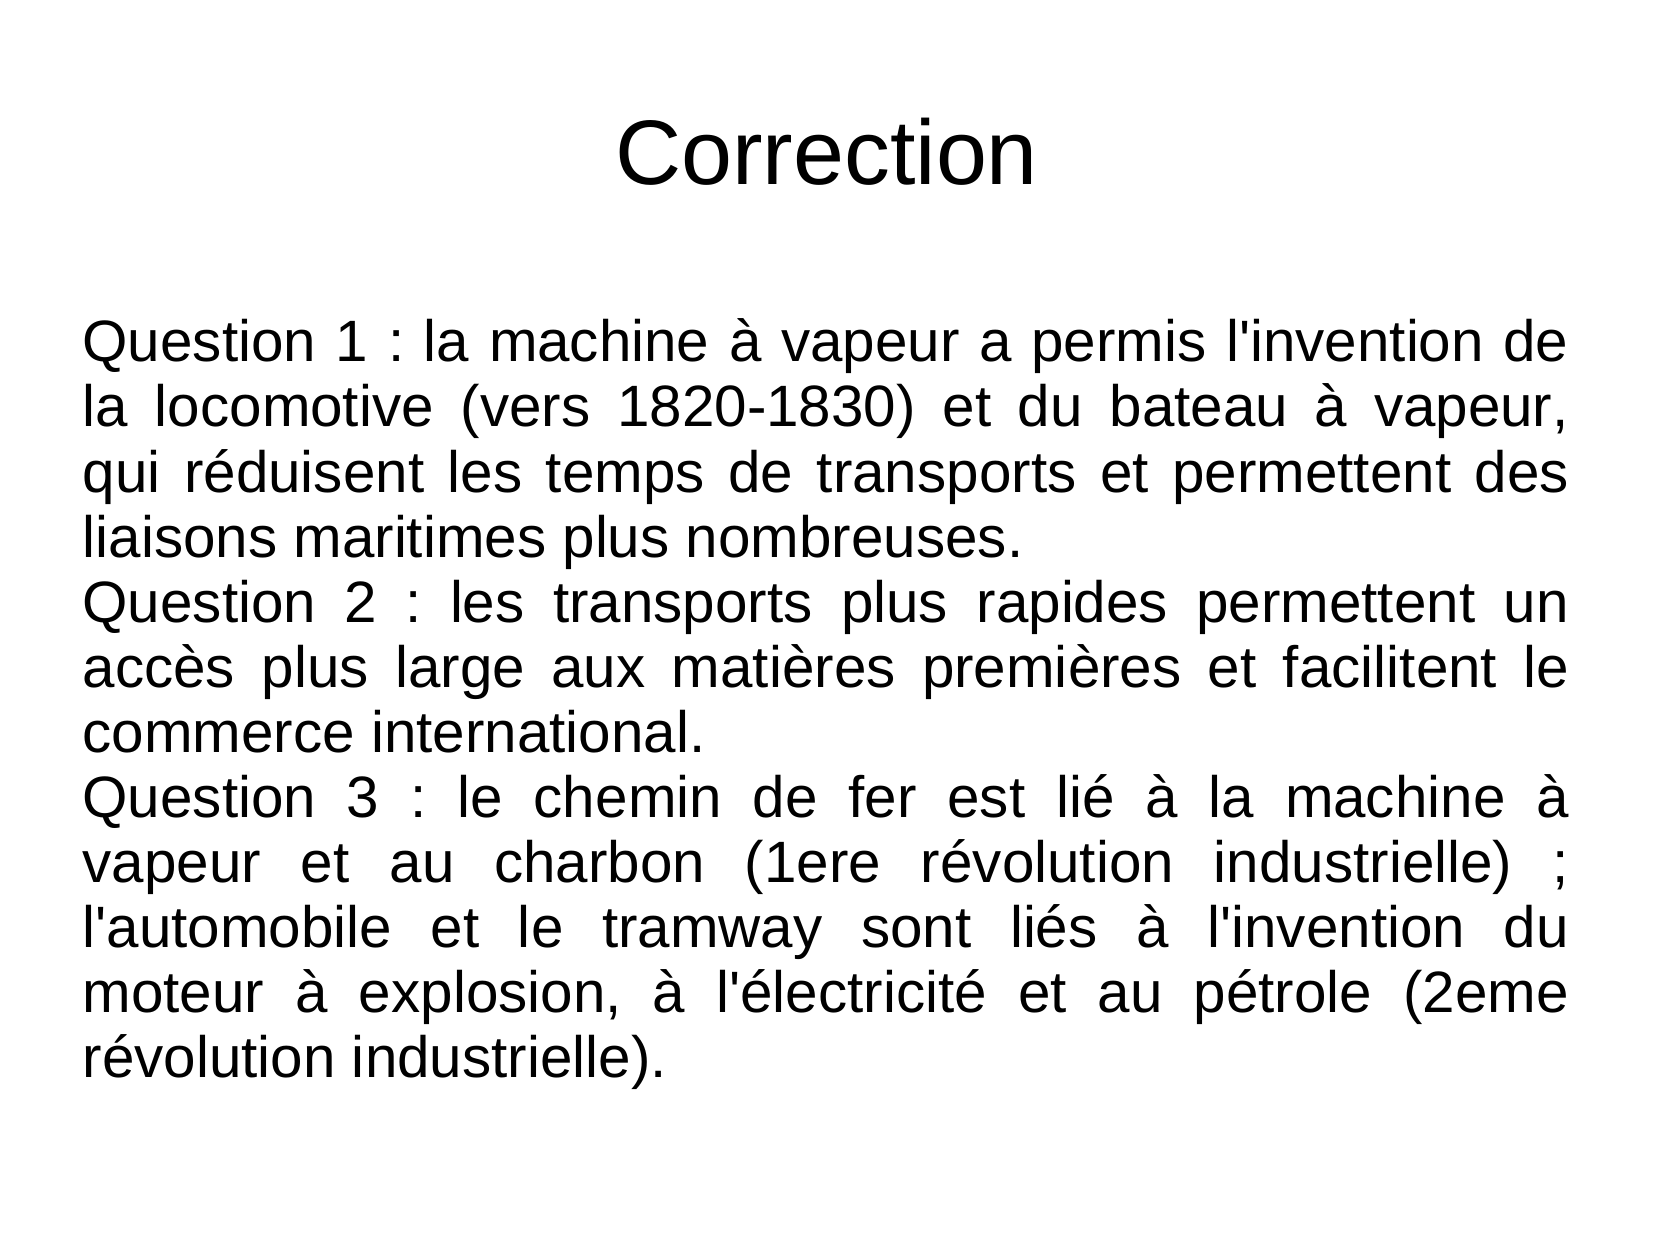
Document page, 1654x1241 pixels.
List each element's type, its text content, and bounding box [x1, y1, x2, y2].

subtitle Question 1 : la machine à vapeur a permis l'invention de la locomotive (vers 1820-1830) et du bateau à vapeur, qui réduisent les temps de transports et permettent des liaisons maritimes plus nombreuses. Question 2 : les transports plus rapides permettent un accès plus large aux matières premières et facilitent le commerce international. Question 3 : le chemin de fer est lié à la machine à vapeur et au charbon (1ere révolution industrielle) ; l'automobile et le tramway sont liés à l'invention du moteur à explosion, à l'électricité et au pétrole (2eme révolution industrielle). [82, 297, 1571, 1102]
title Correction [82, 49, 1571, 257]
